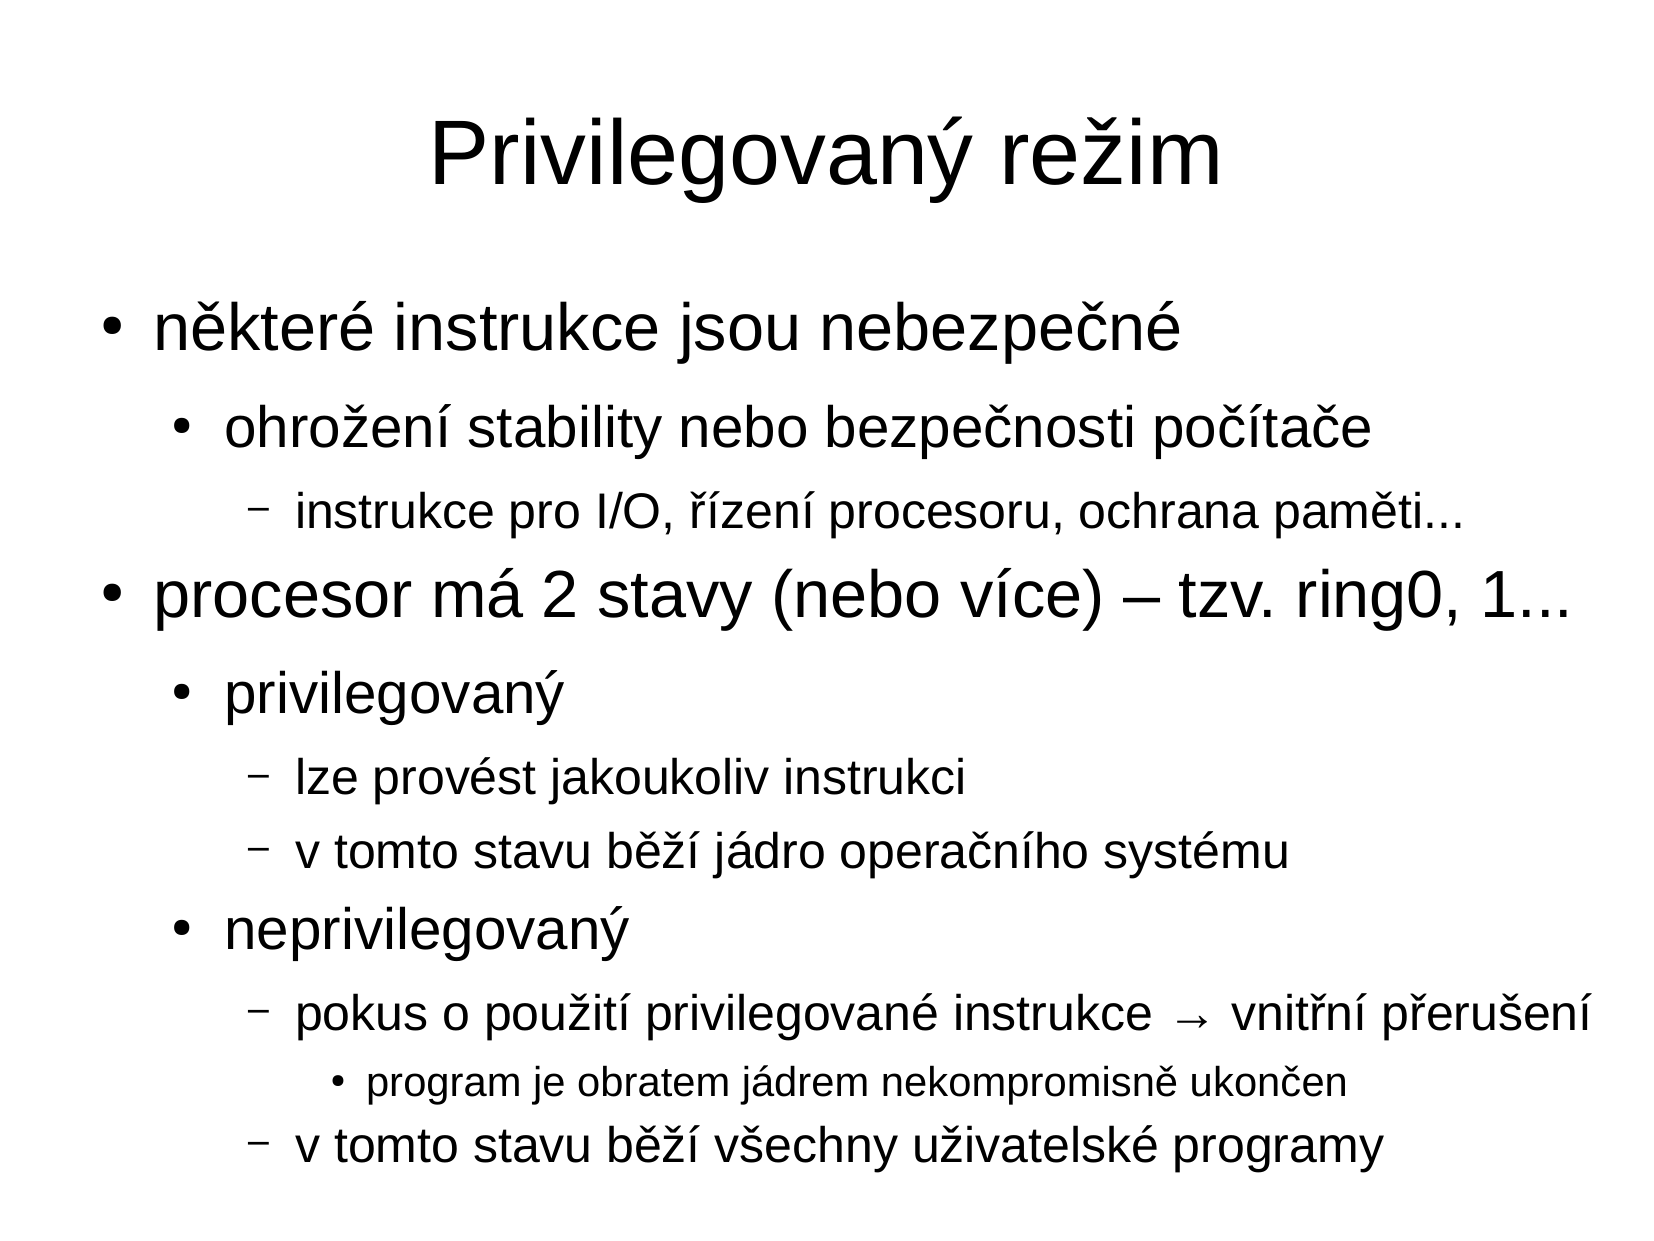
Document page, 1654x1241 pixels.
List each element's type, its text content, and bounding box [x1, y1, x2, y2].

title Privilegovaný režim [82, 56, 1571, 250]
list některé instrukce jsou nebezpečné ohrožení stability nebo bezpečnosti počítače instrukce pro I/O, řízení procesoru, ochrana paměti... procesor má 2 stavy (nebo více) – tzv. ring0, 1... privilegovaný lze provést jakoukoliv instrukci v tomto stavu běží jádro operačního systému neprivilegovaný pokus o použití privilegované instrukce → vnitřní přerušení program je obratem jádrem nekompromisně ukončen v tomto stavu běží všechny uživatelské programy [82, 290, 1625, 1173]
